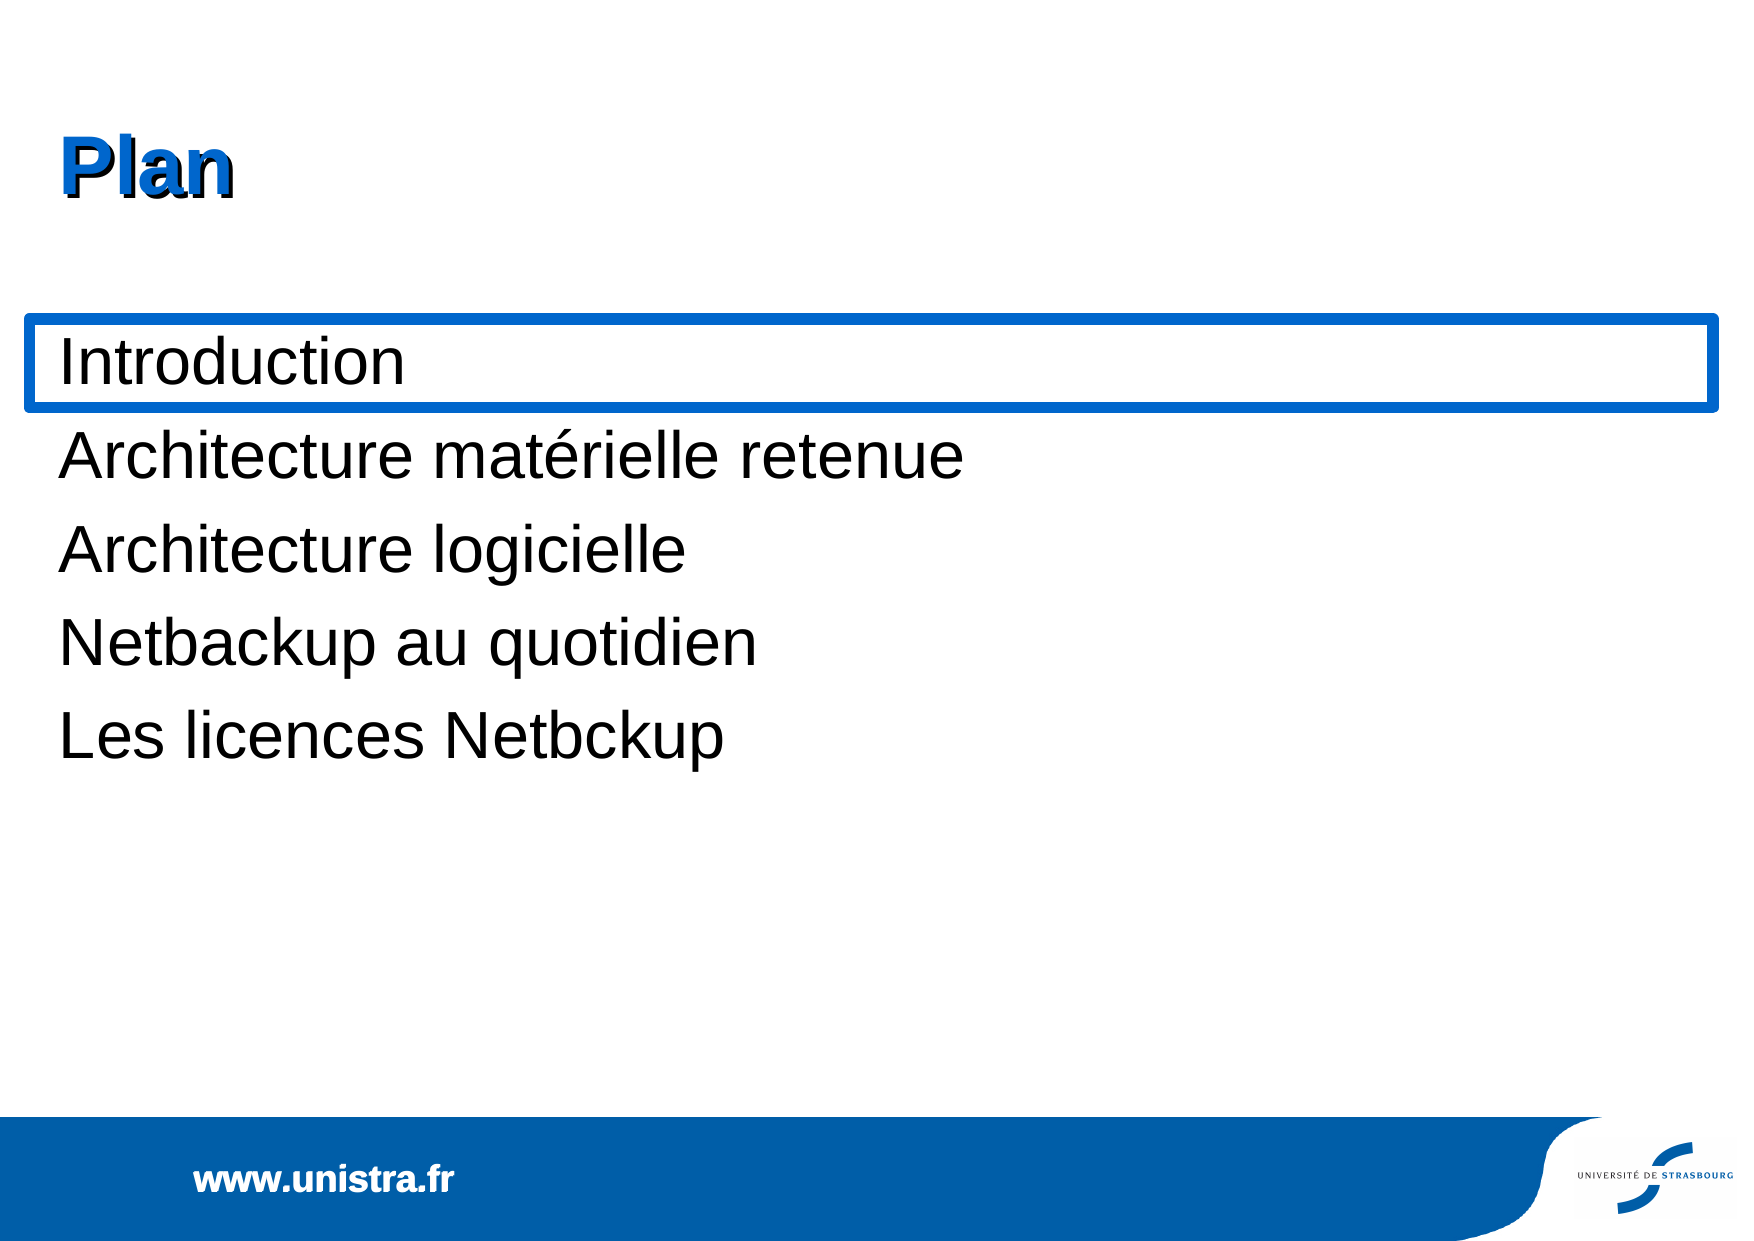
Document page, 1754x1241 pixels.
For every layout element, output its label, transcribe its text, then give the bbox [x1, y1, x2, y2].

list Introduction Architecture matérielle retenue Architecture logicielle Netbackup au quotidien Les licences Netbckup [58, 413, 1683, 1103]
list Introduction Architecture matérielle retenue Architecture logicielle Netbackup au quotidien Les licences Netbckup [58, 325, 1683, 402]
picture [0, 1115, 1737, 1241]
title Plan [58, 32, 1683, 300]
